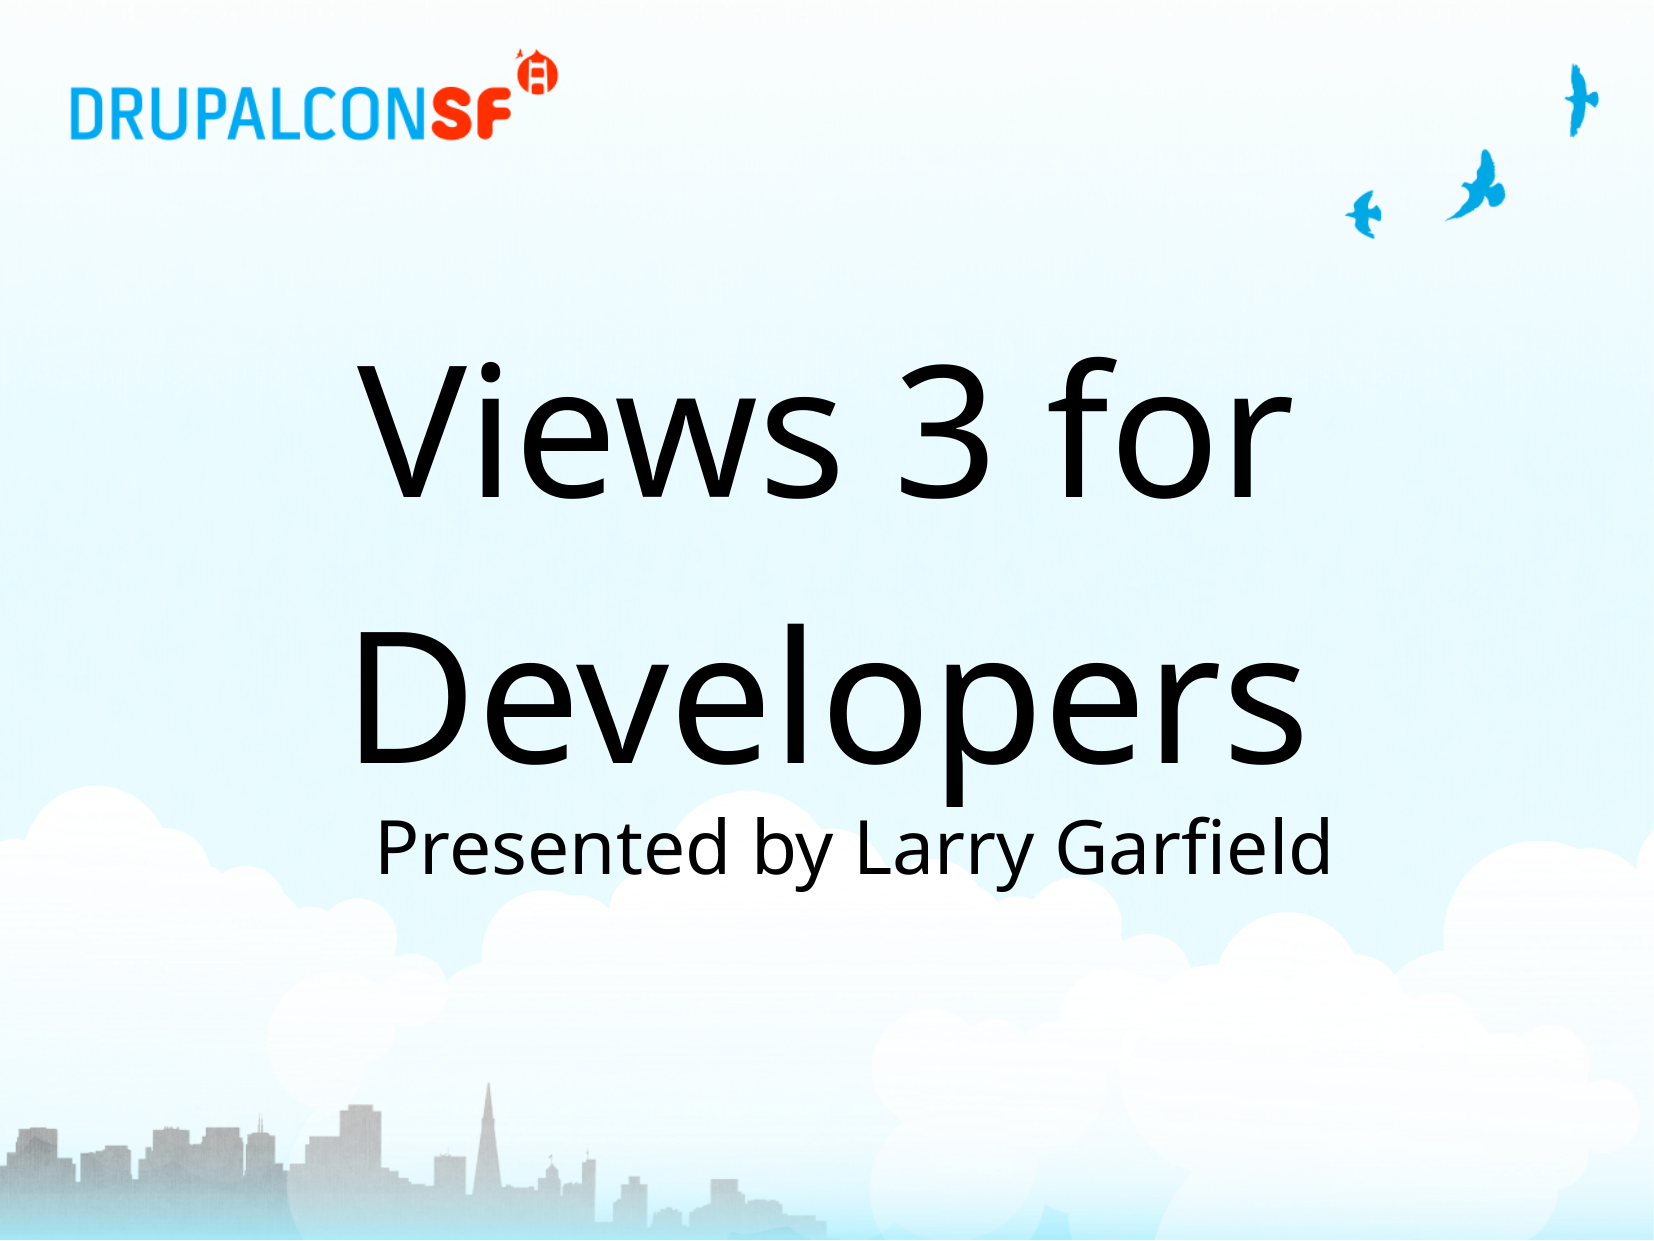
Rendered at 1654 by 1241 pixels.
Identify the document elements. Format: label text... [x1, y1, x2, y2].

text_box Views 3 for Developers Presented by Larry Garfield [82, 289, 1571, 1108]
picture [0, 0, 1654, 1240]
